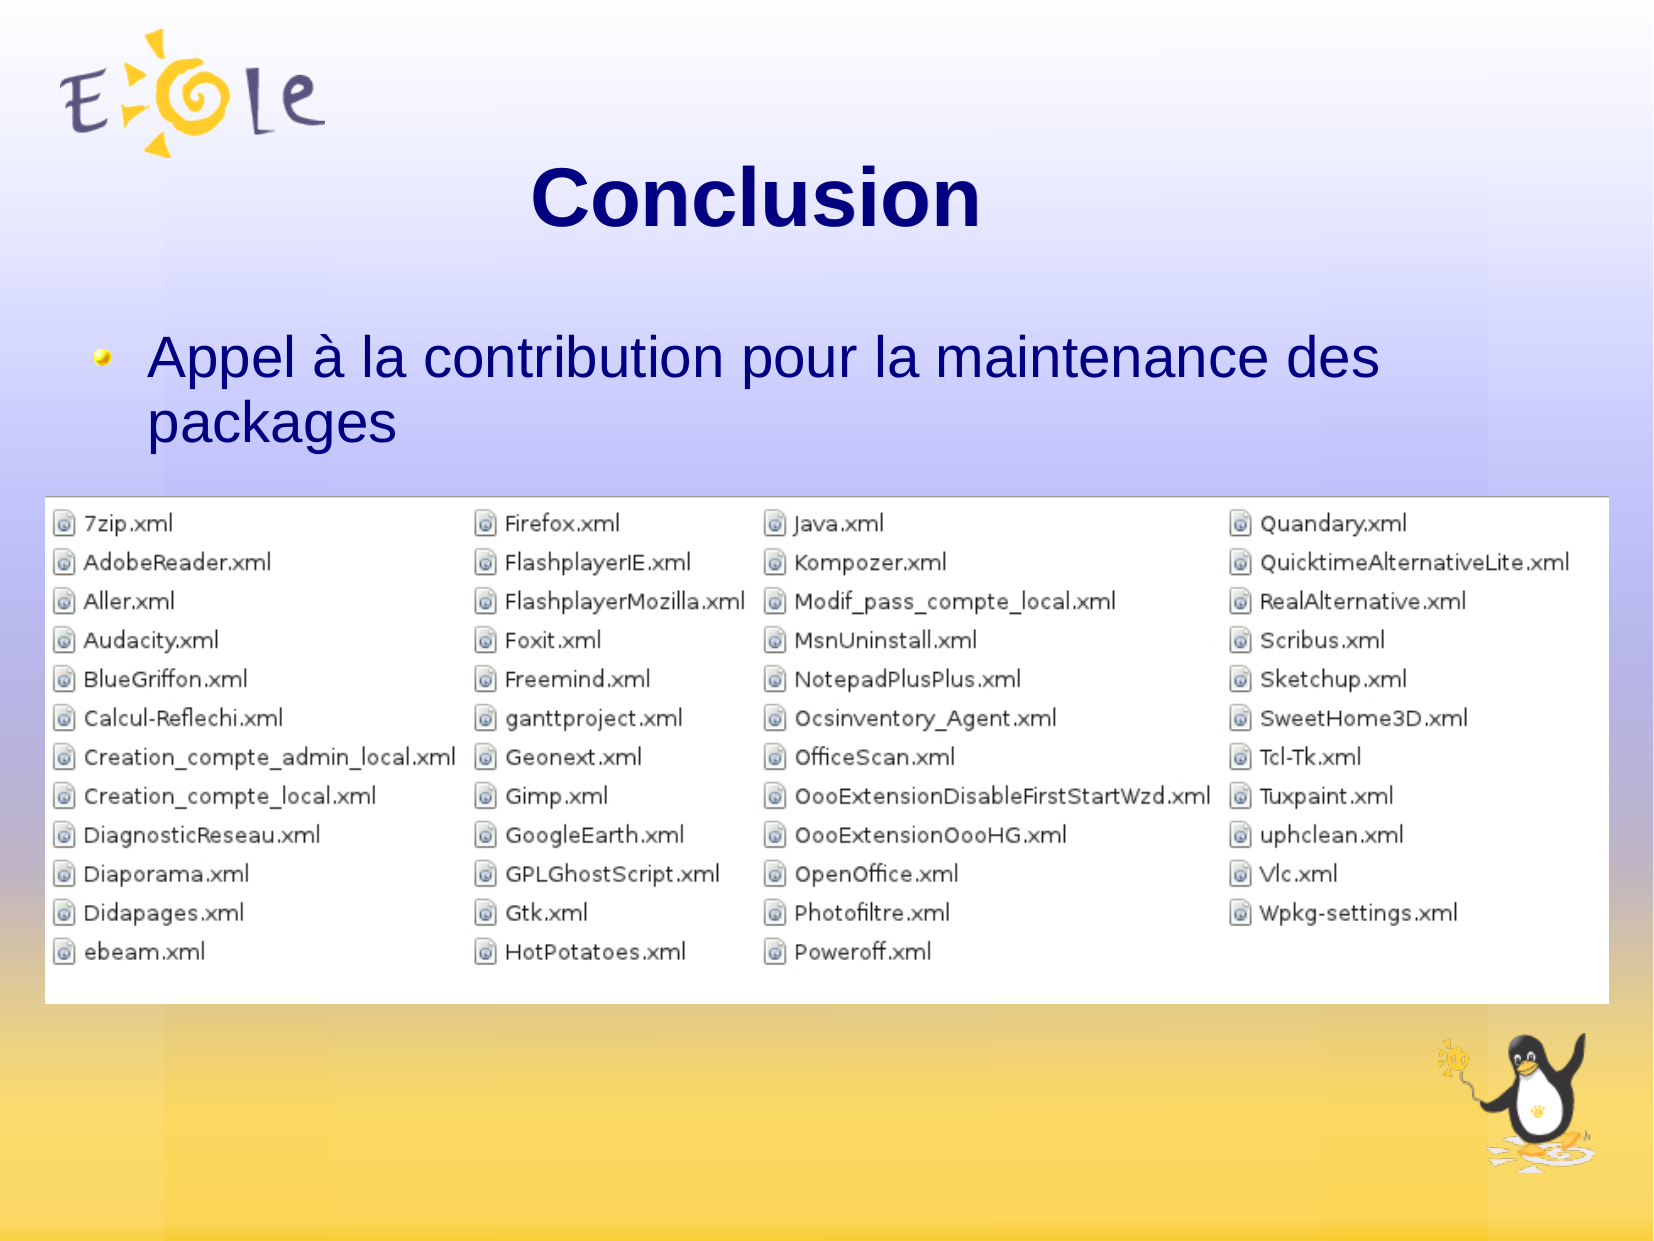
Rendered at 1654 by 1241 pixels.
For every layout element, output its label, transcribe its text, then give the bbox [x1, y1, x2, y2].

picture [0, 0, 1654, 1241]
text_box Conclusion [515, 143, 1152, 266]
list Appel à la contribution pour la maintenance des packages [76, 324, 1565, 496]
